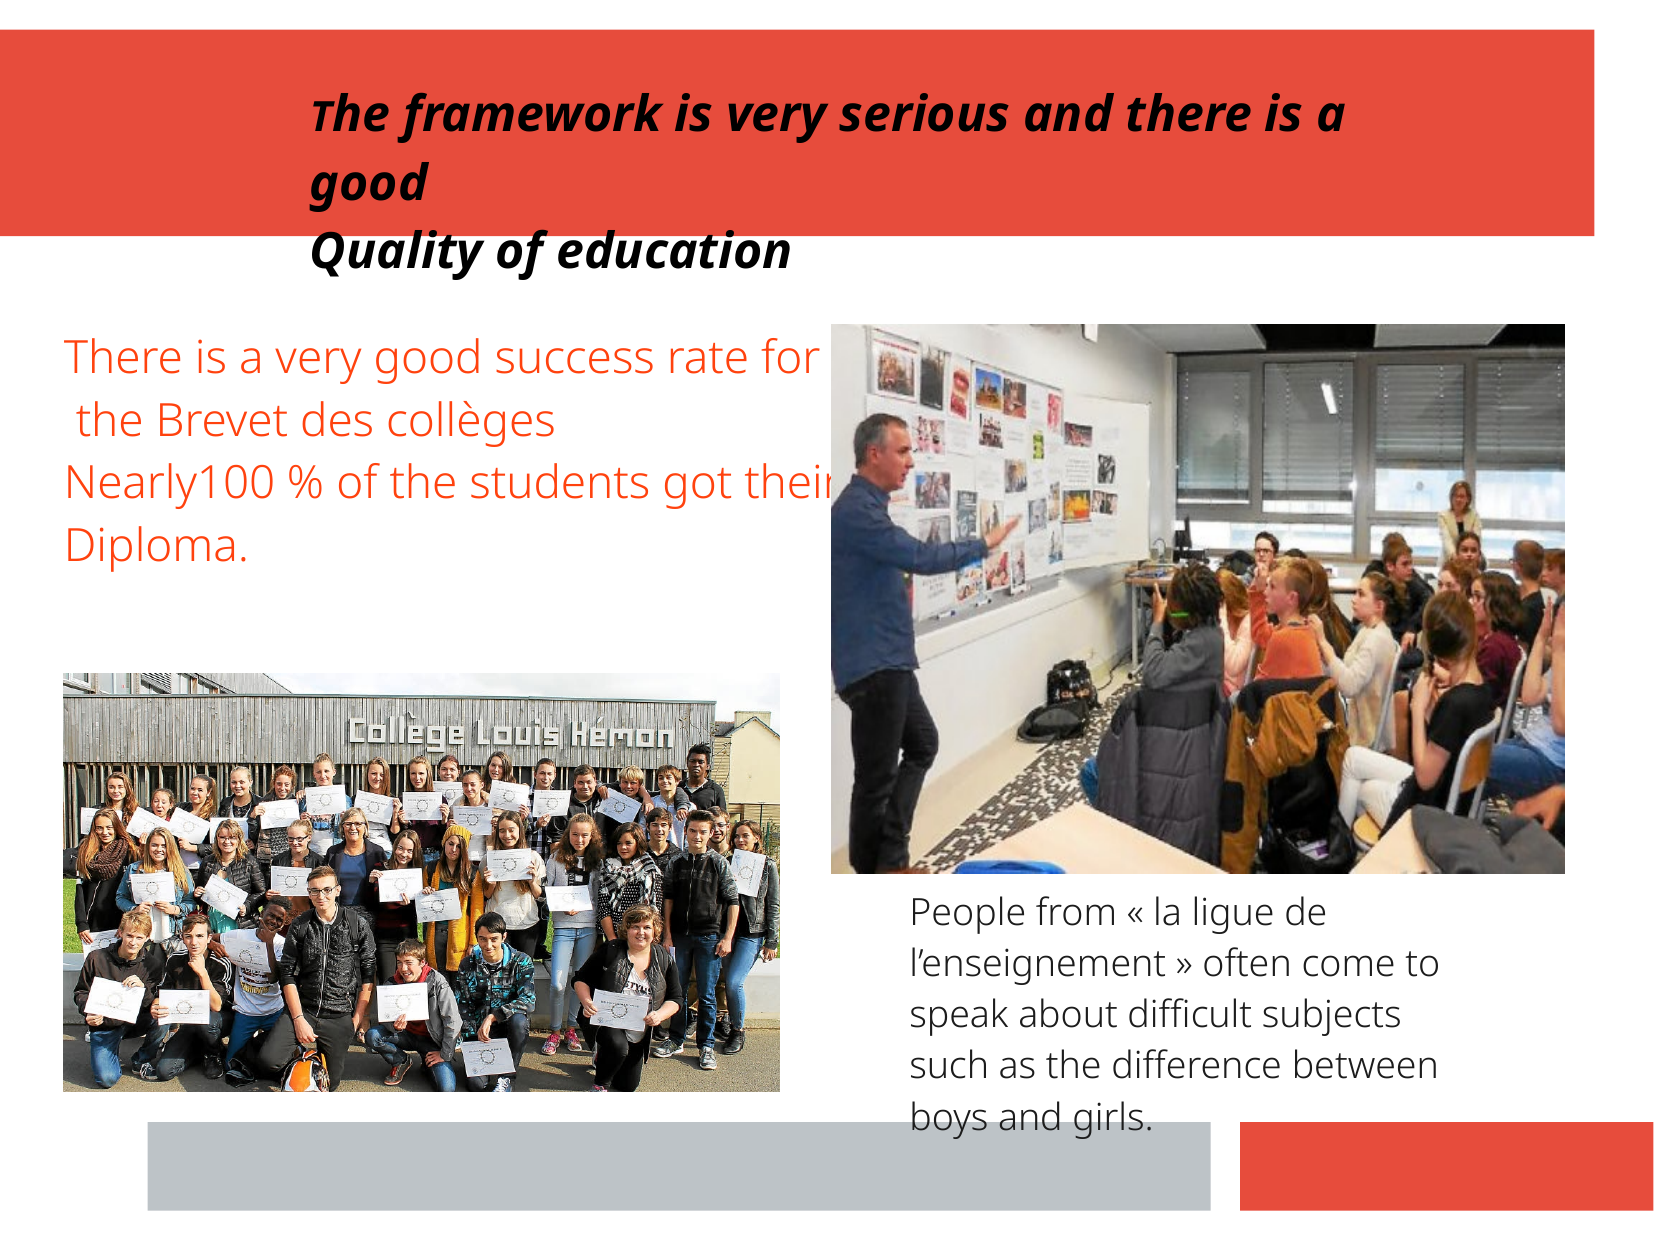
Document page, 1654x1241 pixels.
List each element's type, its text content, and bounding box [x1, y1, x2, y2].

picture [831, 324, 1565, 875]
text_box People from « la ligue de l’enseignement » often come to speak about difficult subjects such as the difference between boys and girls. [909, 885, 1489, 1116]
title J [75, 49, 1564, 324]
subtitle There is a very good success rate for the Brevet des collèges Nearly100 % of the students got their Diploma. [63, 324, 1570, 1093]
text_box The framework is very serious and there is a good Quality of education [295, 70, 1418, 186]
picture [63, 673, 780, 1092]
